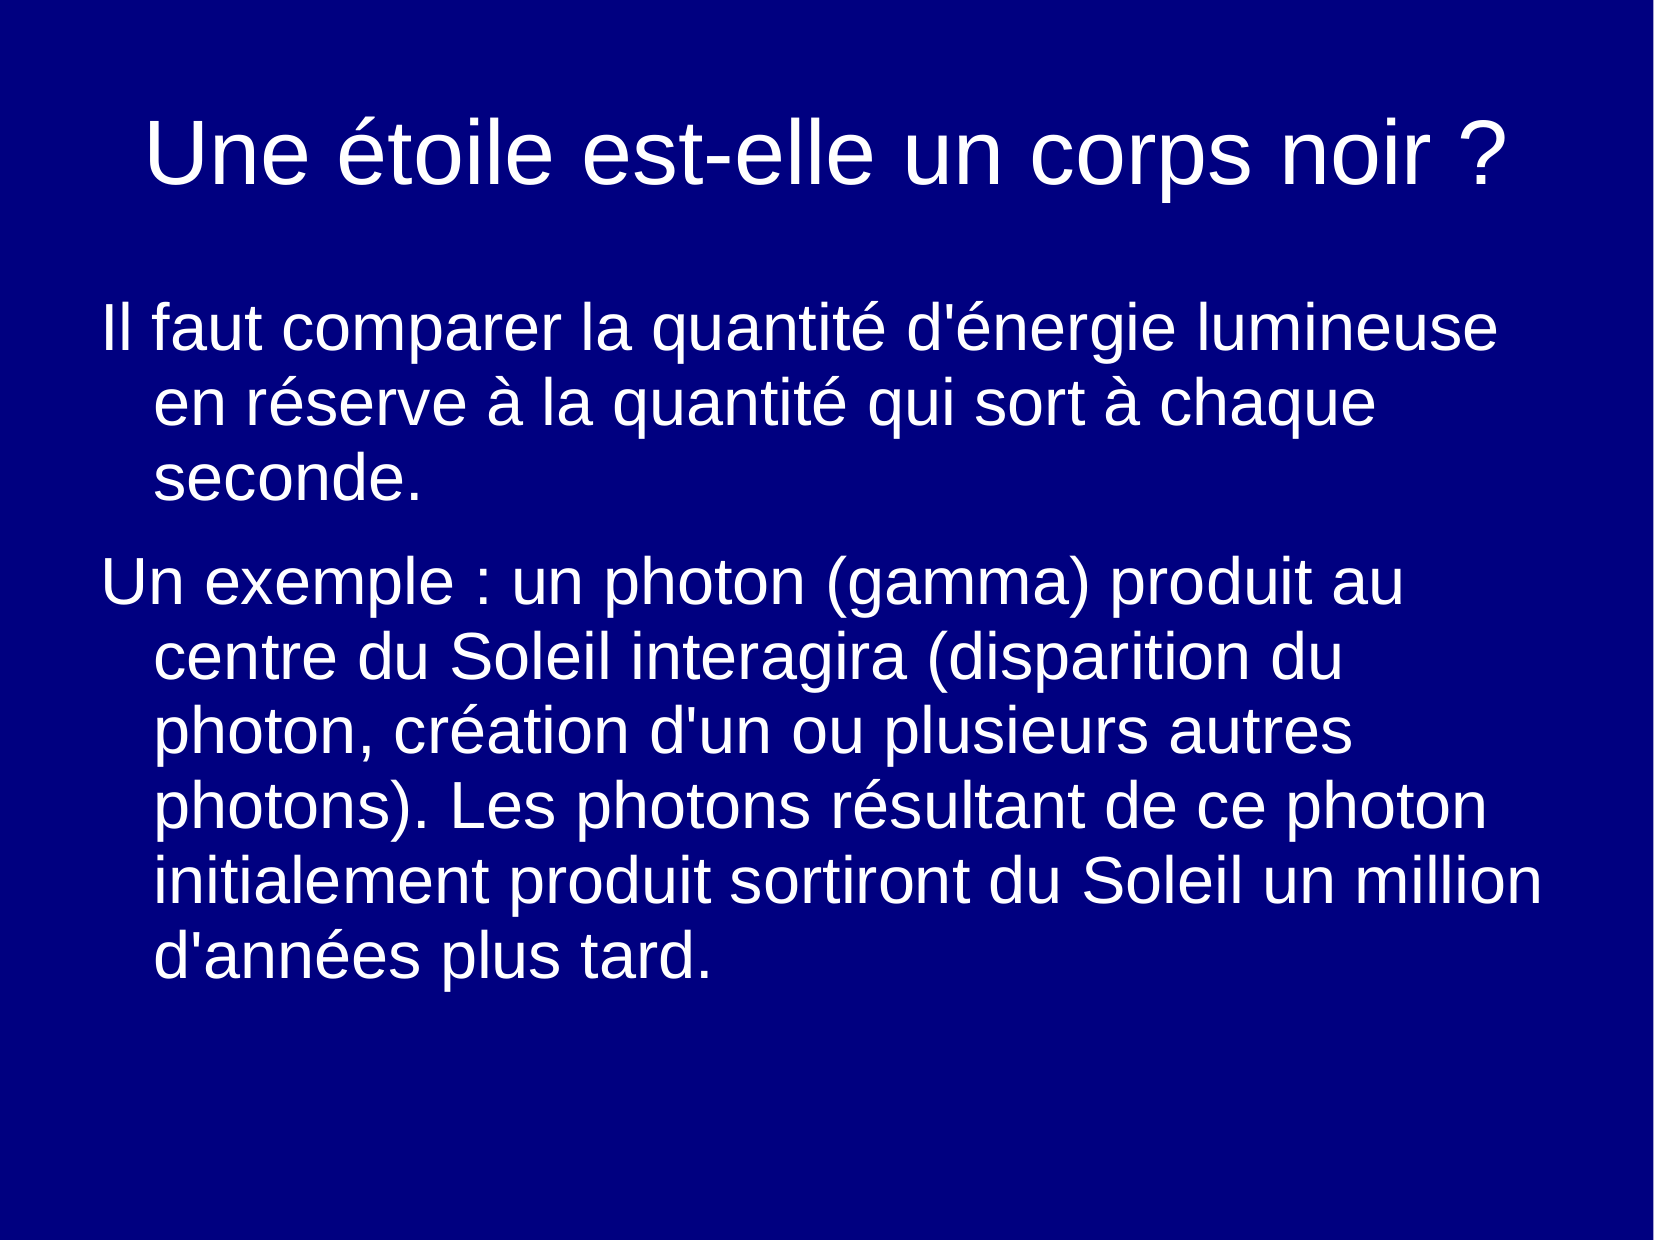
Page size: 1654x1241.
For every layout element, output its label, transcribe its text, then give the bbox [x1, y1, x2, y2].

list Il faut comparer la quantité d'énergie lumineuse en réserve à la quantité qui sort à chaque seconde. Un exemple : un photon (gamma) produit au centre du Soleil interagira (disparition du photon, création d'un ou plusieurs autres photons). Les photons résultant de ce photon initialement produit sortiront du Soleil un million d'années plus tard. [82, 290, 1571, 1109]
title Une étoile est-elle un corps noir ? [82, 49, 1571, 257]
